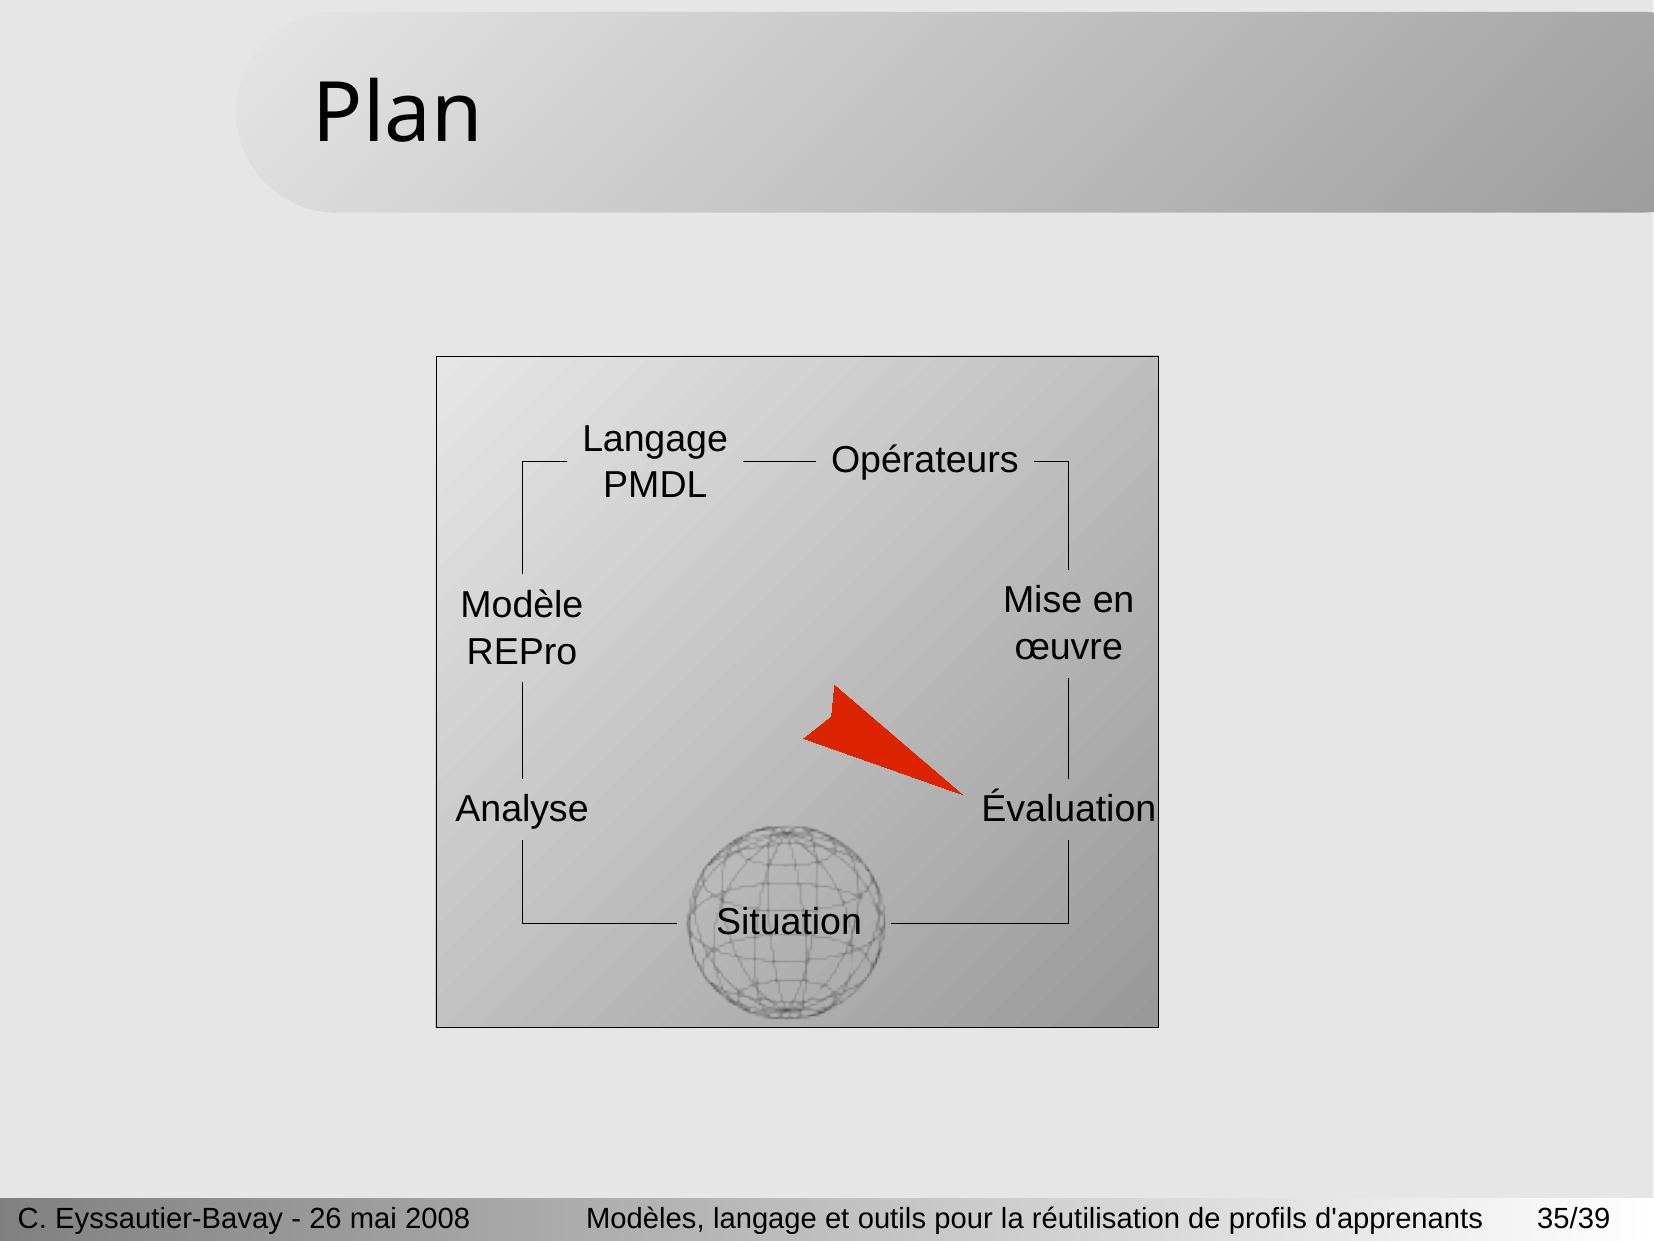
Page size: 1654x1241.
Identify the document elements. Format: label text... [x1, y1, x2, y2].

text_box [803, 685, 963, 795]
title Plan [312, 5, 1654, 214]
chart [415, 351, 1169, 1046]
